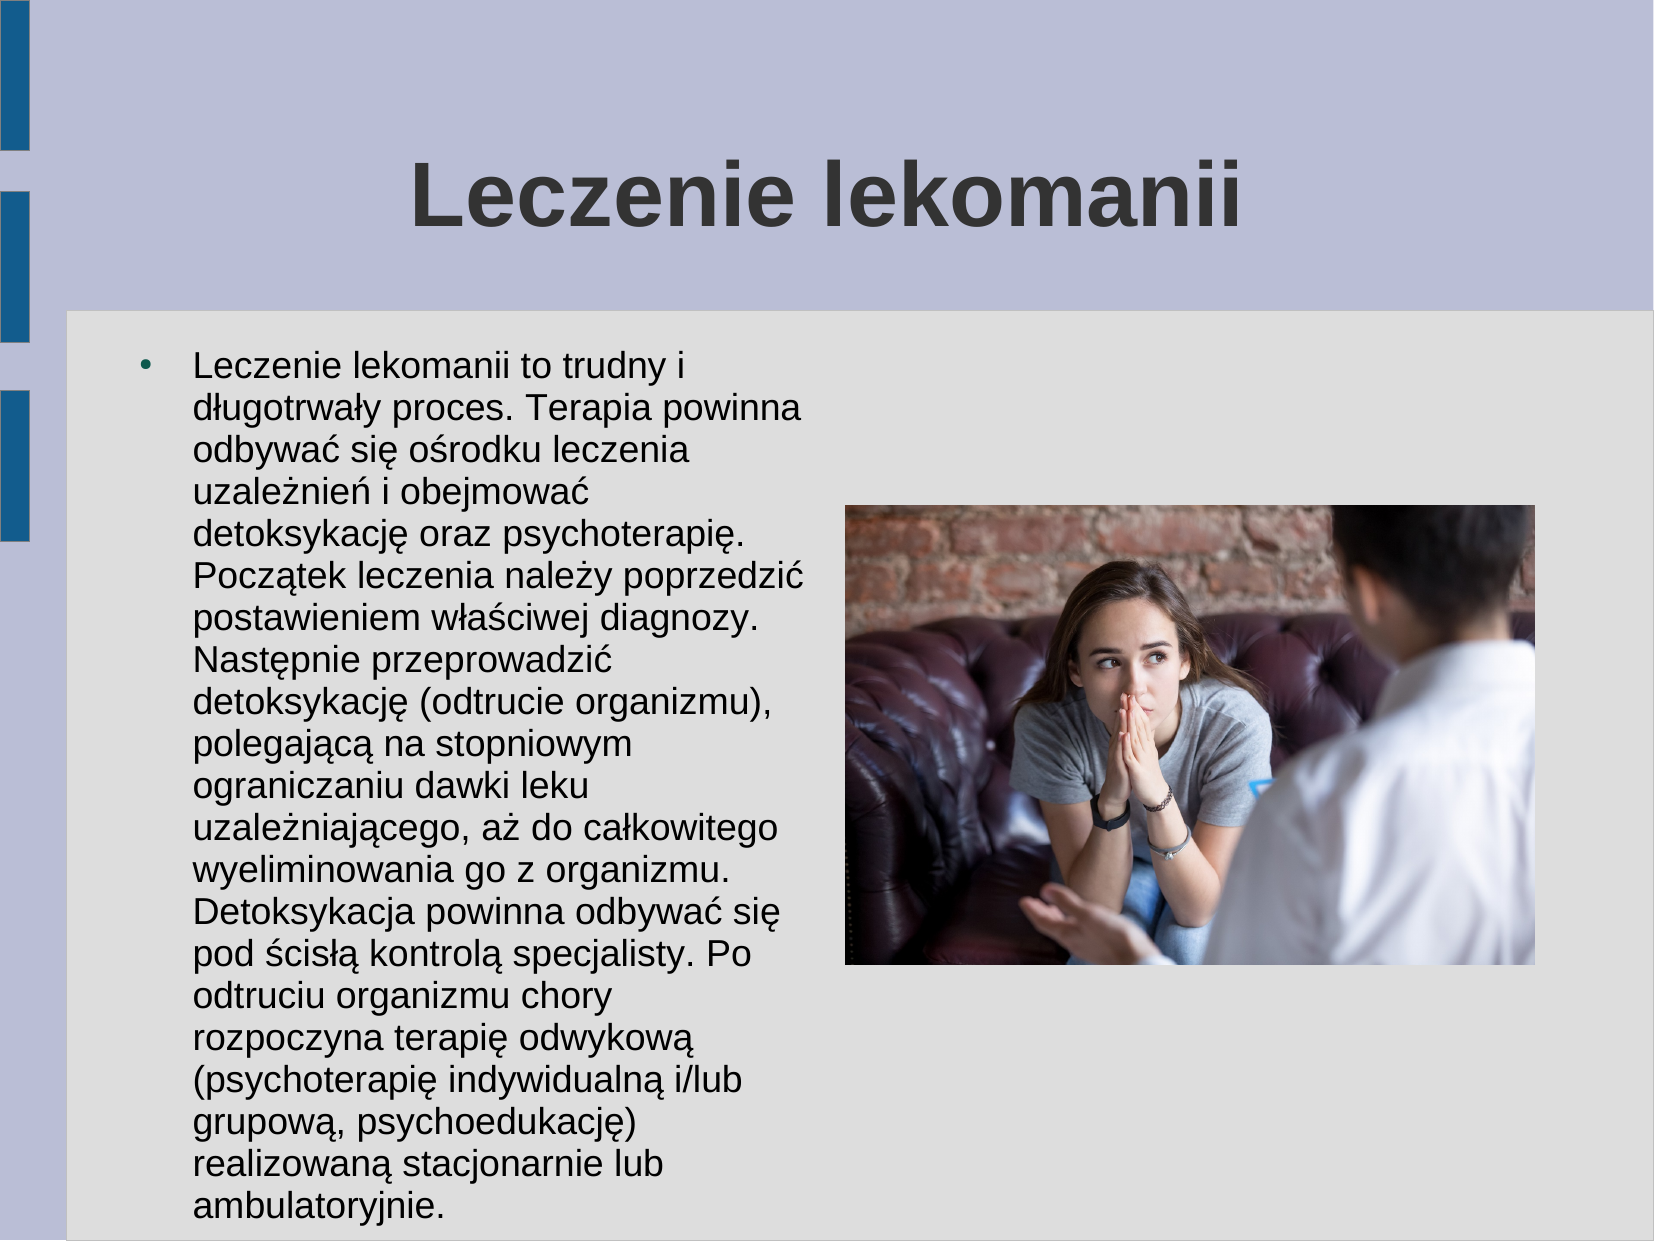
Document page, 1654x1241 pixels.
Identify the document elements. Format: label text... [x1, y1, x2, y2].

list Leczenie lekomanii to trudny i długotrwały proces. Terapia powinna odbywać się ośrodku leczenia uzależnień i obejmować detoksykację oraz psychoterapię. Początek leczenia należy poprzedzić postawieniem właściwej diagnozy. Następnie przeprowadzić detoksykację (odtrucie organizmu), polegającą na stopniowym ograniczaniu dawki leku uzależniającego, aż do całkowitego wyeliminowania go z organizmu. Detoksykacja powinna odbywać się pod ścisłą kontrolą specjalisty. Po odtruciu organizmu chory rozpoczyna terapię odwykową (psychoterapię indywidualną i/lub grupową, psychoedukację) realizowaną stacjonarnie lub ambulatoryjnie. [121, 344, 811, 1228]
title Leczenie lekomanii [121, 91, 1534, 299]
picture [845, 505, 1535, 965]
